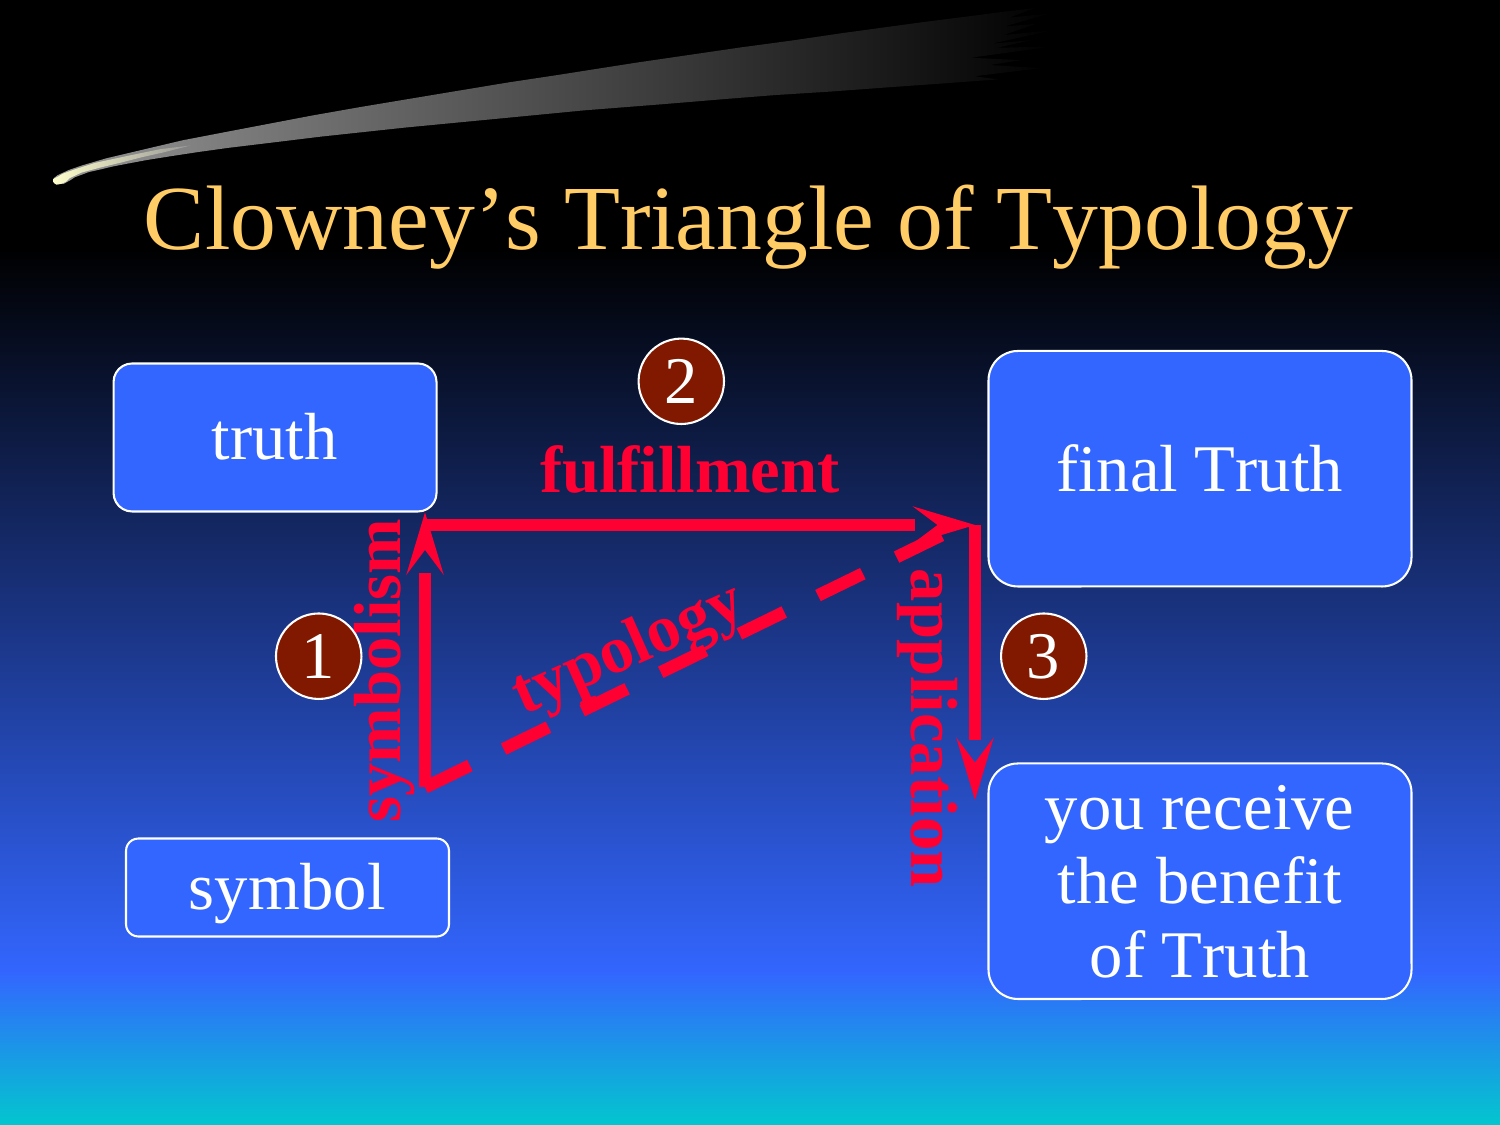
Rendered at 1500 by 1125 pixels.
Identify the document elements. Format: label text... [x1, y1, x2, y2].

text_box you receive the benefit of Truth [988, 763, 1412, 999]
text_box 1 [275, 613, 362, 699]
text_box typology [482, 522, 828, 742]
text_box 2 [638, 338, 725, 425]
text_box final Truth [988, 350, 1412, 587]
text_box application [889, 553, 979, 942]
text_box truth [113, 363, 437, 512]
text_box symbolism [333, 491, 423, 838]
title Clowney’s Triangle of Typology [112, 124, 1388, 313]
text_box symbol [126, 838, 449, 937]
text_box fulfillment [525, 424, 913, 515]
text_box 3 [1001, 613, 1087, 699]
